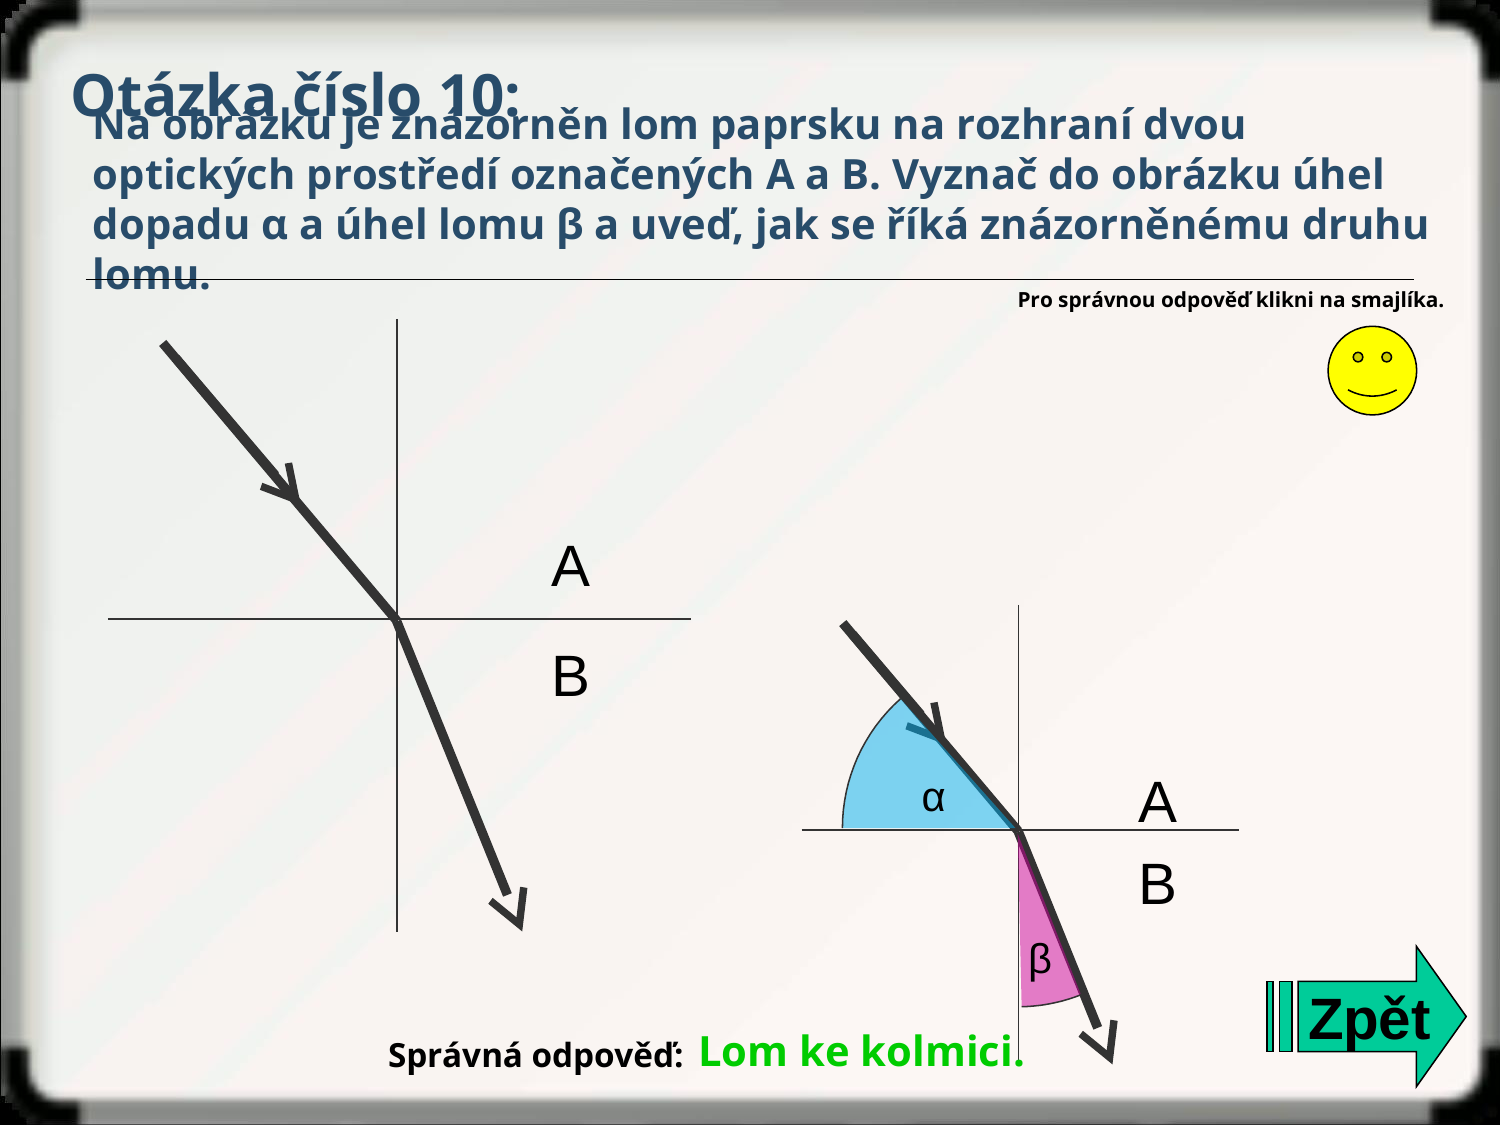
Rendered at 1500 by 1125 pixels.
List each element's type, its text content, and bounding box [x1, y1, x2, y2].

text_box [842, 698, 1016, 829]
text_box Zpět [1298, 946, 1467, 1087]
text_box β [1013, 924, 1088, 990]
picture [0, 0, 1500, 1125]
text_box Zpět [1267, 981, 1273, 1052]
text_box A [537, 520, 648, 607]
text_box Na obrázku je znázorněn lom paprsku na rozhraní dvou optických prostředí označených A a B. Vyznač do obrázku úhel dopadu α a úhel lomu β a uveď, jak se říká znázorněnému druhu lomu. [78, 150, 1467, 246]
text_box Správná odpověď: [373, 1006, 765, 1102]
text_box [1017, 833, 1054, 924]
text_box A [1123, 756, 1207, 838]
text_box Zpět [1279, 981, 1292, 1052]
text_box Pro správnou odpověď klikni na smajlíka. [1002, 252, 1464, 347]
text_box Otázka číslo 10: [55, 54, 1391, 149]
text_box α [906, 761, 981, 828]
text_box B [1123, 838, 1207, 925]
text_box B [537, 630, 648, 716]
text_box Lom ke kolmici. [683, 1005, 1061, 1094]
text_box [1328, 326, 1417, 415]
text_box [1021, 990, 1082, 1005]
